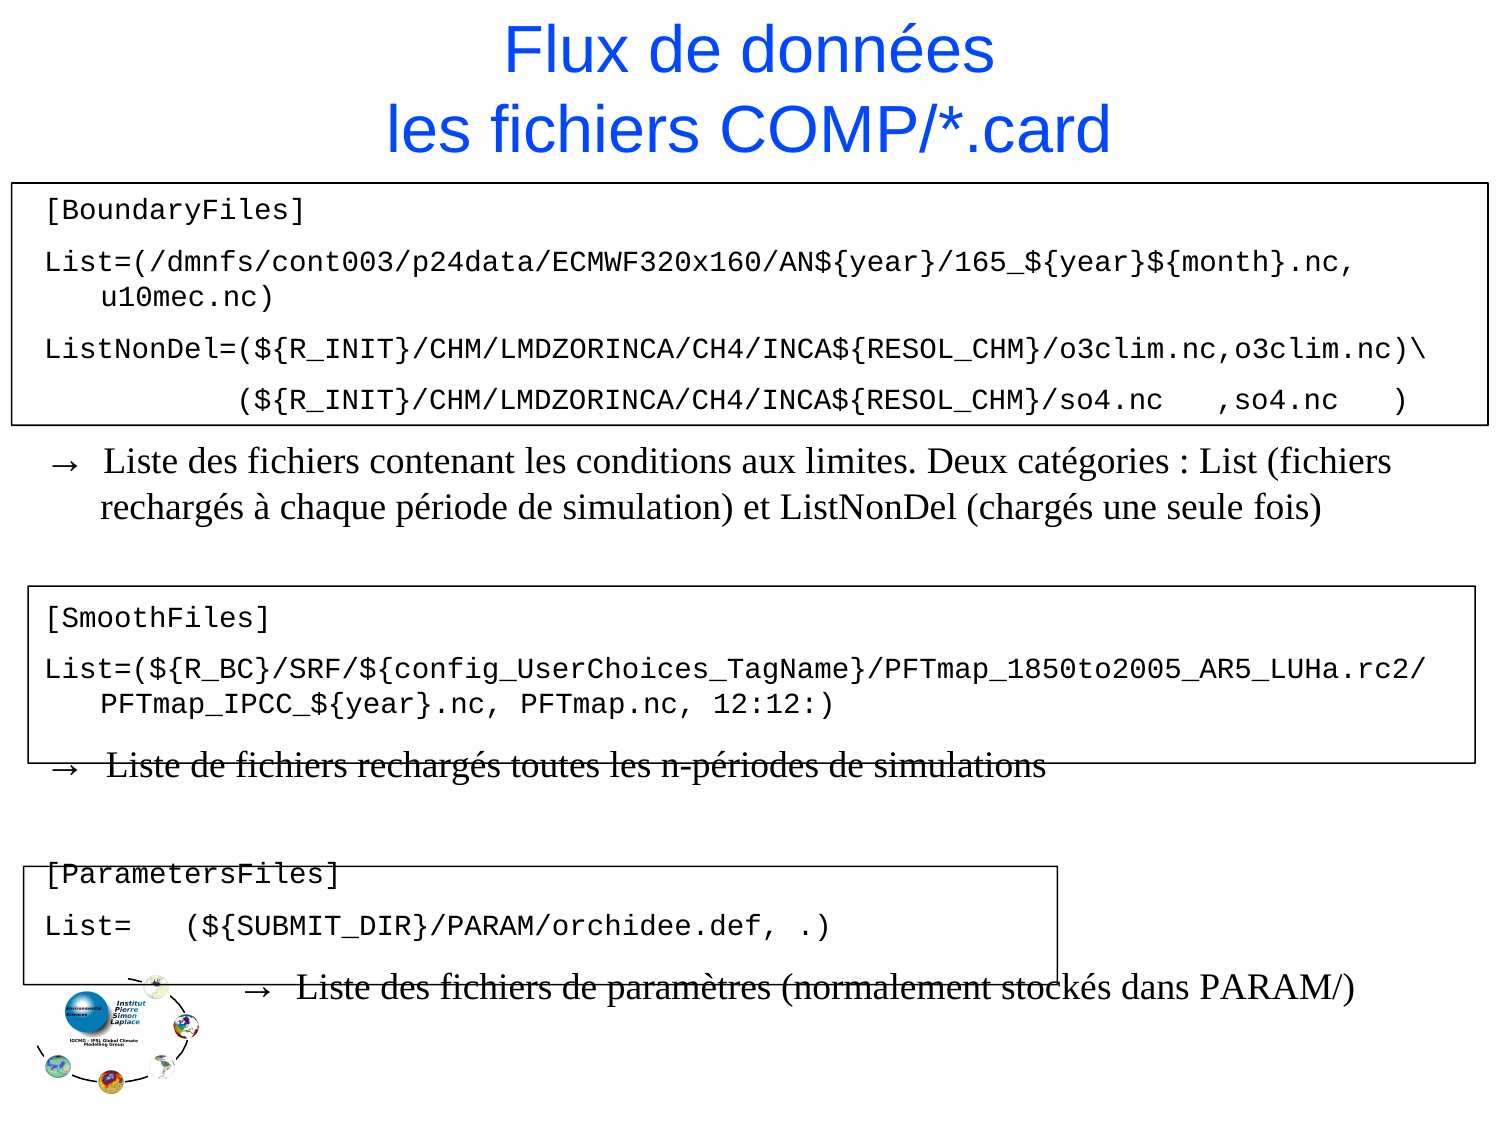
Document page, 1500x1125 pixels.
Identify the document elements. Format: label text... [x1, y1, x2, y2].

list [BoundaryFiles] List=(/dmnfs/cont003/p24data/ECMWF320x160/AN${year}/165_${year}${month}.nc, u10mec.nc) ListNonDel=(${R_INIT}/CHM/LMDZORINCA/CH4/INCA${RESOL_CHM}/o3clim.nc,o3clim.nc)\ (${R_INIT}/CHM/LMDZORINCA/CH4/INCA${RESOL_CHM}/so4.nc ,so4.nc ) → Liste des fichiers contenant les conditions aux limites. Deux catégories : List (fichiers rechargés à chaque période de simulation) et ListNonDel (chargés une seule fois) [SmoothFiles] List=(${R_BC}/SRF/${config_UserChoices_TagName}/PFTmap_1850to2005_AR5_LUHa.rc2/PFTmap_IPCC_${year}.nc, PFTmap.nc, 12:12:) → Liste de fichiers rechargés toutes les n-périodes de simulations [ParametersFiles] List= (${SUBMIT_DIR}/PARAM/orchidee.def, .) → Liste des fichiers de paramètres (normalement stockés dans PARAM/) [29, 868, 1056, 983]
title Flux de données les fichiers COMP/*.card [75, 0, 1426, 180]
list [BoundaryFiles] List=(/dmnfs/cont003/p24data/ECMWF320x160/AN${year}/165_${year}${month}.nc, u10mec.nc) ListNonDel=(${R_INIT}/CHM/LMDZORINCA/CH4/INCA${RESOL_CHM}/o3clim.nc,o3clim.nc)\ (${R_INIT}/CHM/LMDZORINCA/CH4/INCA${RESOL_CHM}/so4.nc ,so4.nc ) → Liste des fichiers contenant les conditions aux limites. Deux catégories : List (fichiers rechargés à chaque période de simulation) et ListNonDel (chargés une seule fois) [SmoothFiles] List=(${R_BC}/SRF/${config_UserChoices_TagName}/PFTmap_1850to2005_AR5_LUHa.rc2/PFTmap_IPCC_${year}.nc, PFTmap.nc, 12:12:) → Liste de fichiers rechargés toutes les n-périodes de simulations [ParametersFiles] List= (${SUBMIT_DIR}/PARAM/orchidee.def, .) → Liste des fichiers de paramètres (normalement stockés dans PARAM/) [29, 184, 1477, 424]
list [BoundaryFiles] List=(/dmnfs/cont003/p24data/ECMWF320x160/AN${year}/165_${year}${month}.nc, u10mec.nc) ListNonDel=(${R_INIT}/CHM/LMDZORINCA/CH4/INCA${RESOL_CHM}/o3clim.nc,o3clim.nc)\ (${R_INIT}/CHM/LMDZORINCA/CH4/INCA${RESOL_CHM}/so4.nc ,so4.nc ) → Liste des fichiers contenant les conditions aux limites. Deux catégories : List (fichiers rechargés à chaque période de simulation) et ListNonDel (chargés une seule fois) [SmoothFiles] List=(${R_BC}/SRF/${config_UserChoices_TagName}/PFTmap_1850to2005_AR5_LUHa.rc2/PFTmap_IPCC_${year}.nc, PFTmap.nc, 12:12:) → Liste de fichiers rechargés toutes les n-périodes de simulations [ParametersFiles] List= (${SUBMIT_DIR}/PARAM/orchidee.def, .) → Liste des fichiers de paramètres (normalement stockés dans PARAM/) [29, 587, 1474, 762]
list [BoundaryFiles] List=(/dmnfs/cont003/p24data/ECMWF320x160/AN${year}/165_${year}${month}.nc, u10mec.nc) ListNonDel=(${R_INIT}/CHM/LMDZORINCA/CH4/INCA${RESOL_CHM}/o3clim.nc,o3clim.nc)\ (${R_INIT}/CHM/LMDZORINCA/CH4/INCA${RESOL_CHM}/so4.nc ,so4.nc ) → Liste des fichiers contenant les conditions aux limites. Deux catégories : List (fichiers rechargés à chaque période de simulation) et ListNonDel (chargés une seule fois) [SmoothFiles] List=(${R_BC}/SRF/${config_UserChoices_TagName}/PFTmap_1850to2005_AR5_LUHa.rc2/PFTmap_IPCC_${year}.nc, PFTmap.nc, 12:12:) → Liste de fichiers rechargés toutes les n-périodes de simulations [ParametersFiles] List= (${SUBMIT_DIR}/PARAM/orchidee.def, .) → Liste des fichiers de paramètres (normalement stockés dans PARAM/) [29, 427, 1477, 1125]
